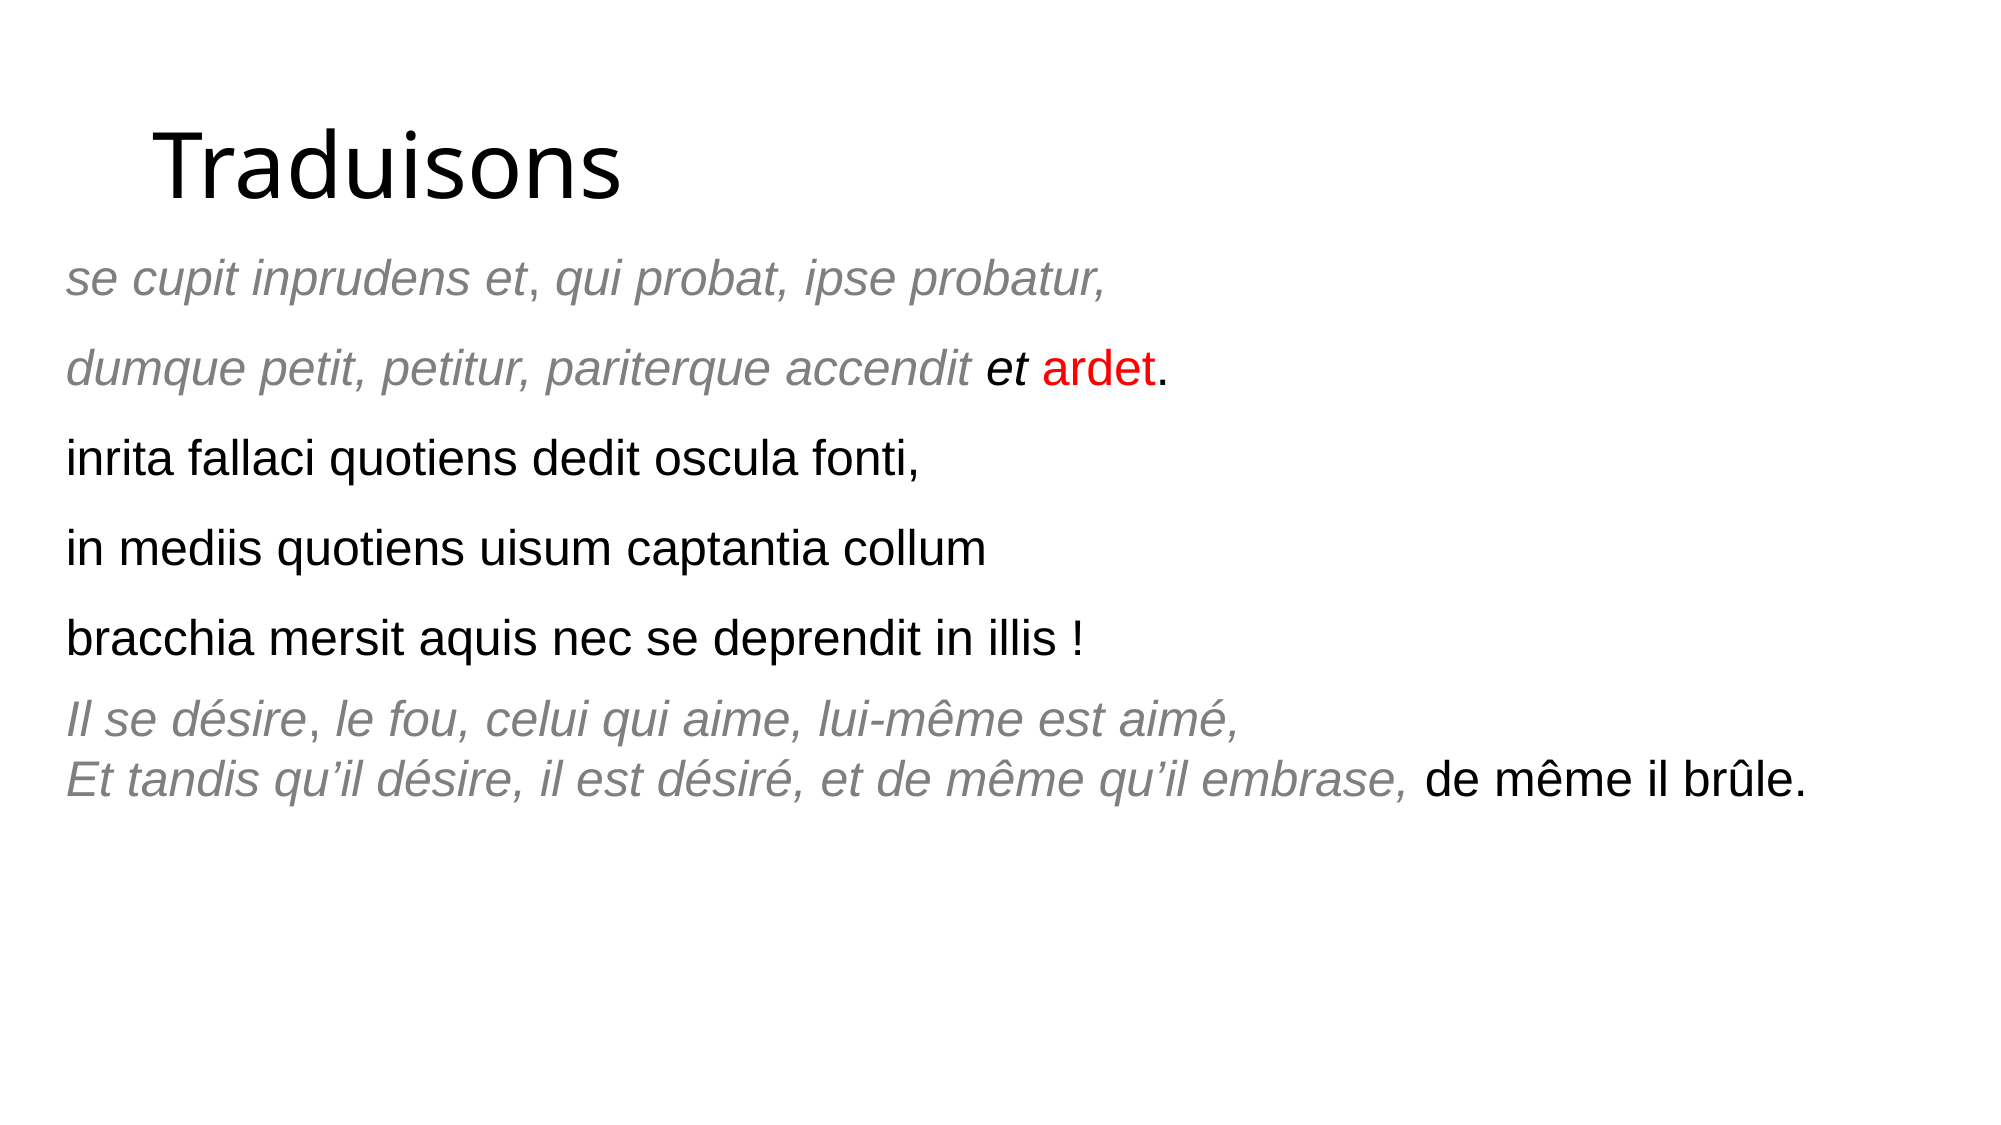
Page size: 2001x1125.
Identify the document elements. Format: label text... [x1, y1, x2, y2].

list se cupit inprudens et, qui probat, ipse probatur, dumque petit, petitur, pariterque accendit et ardet. inrita fallaci quotiens dedit oscula fonti, in mediis quotiens uisum captantia collum bracchia mersit aquis nec se deprendit in illis ! Il se désire, le fou, celui qui aime, lui-même est aimé, Et tandis qu’il désire, il est désiré, et de même qu’il embrase, de même il brûle. [50, 207, 2000, 1083]
title Traduisons [137, 59, 1863, 207]
